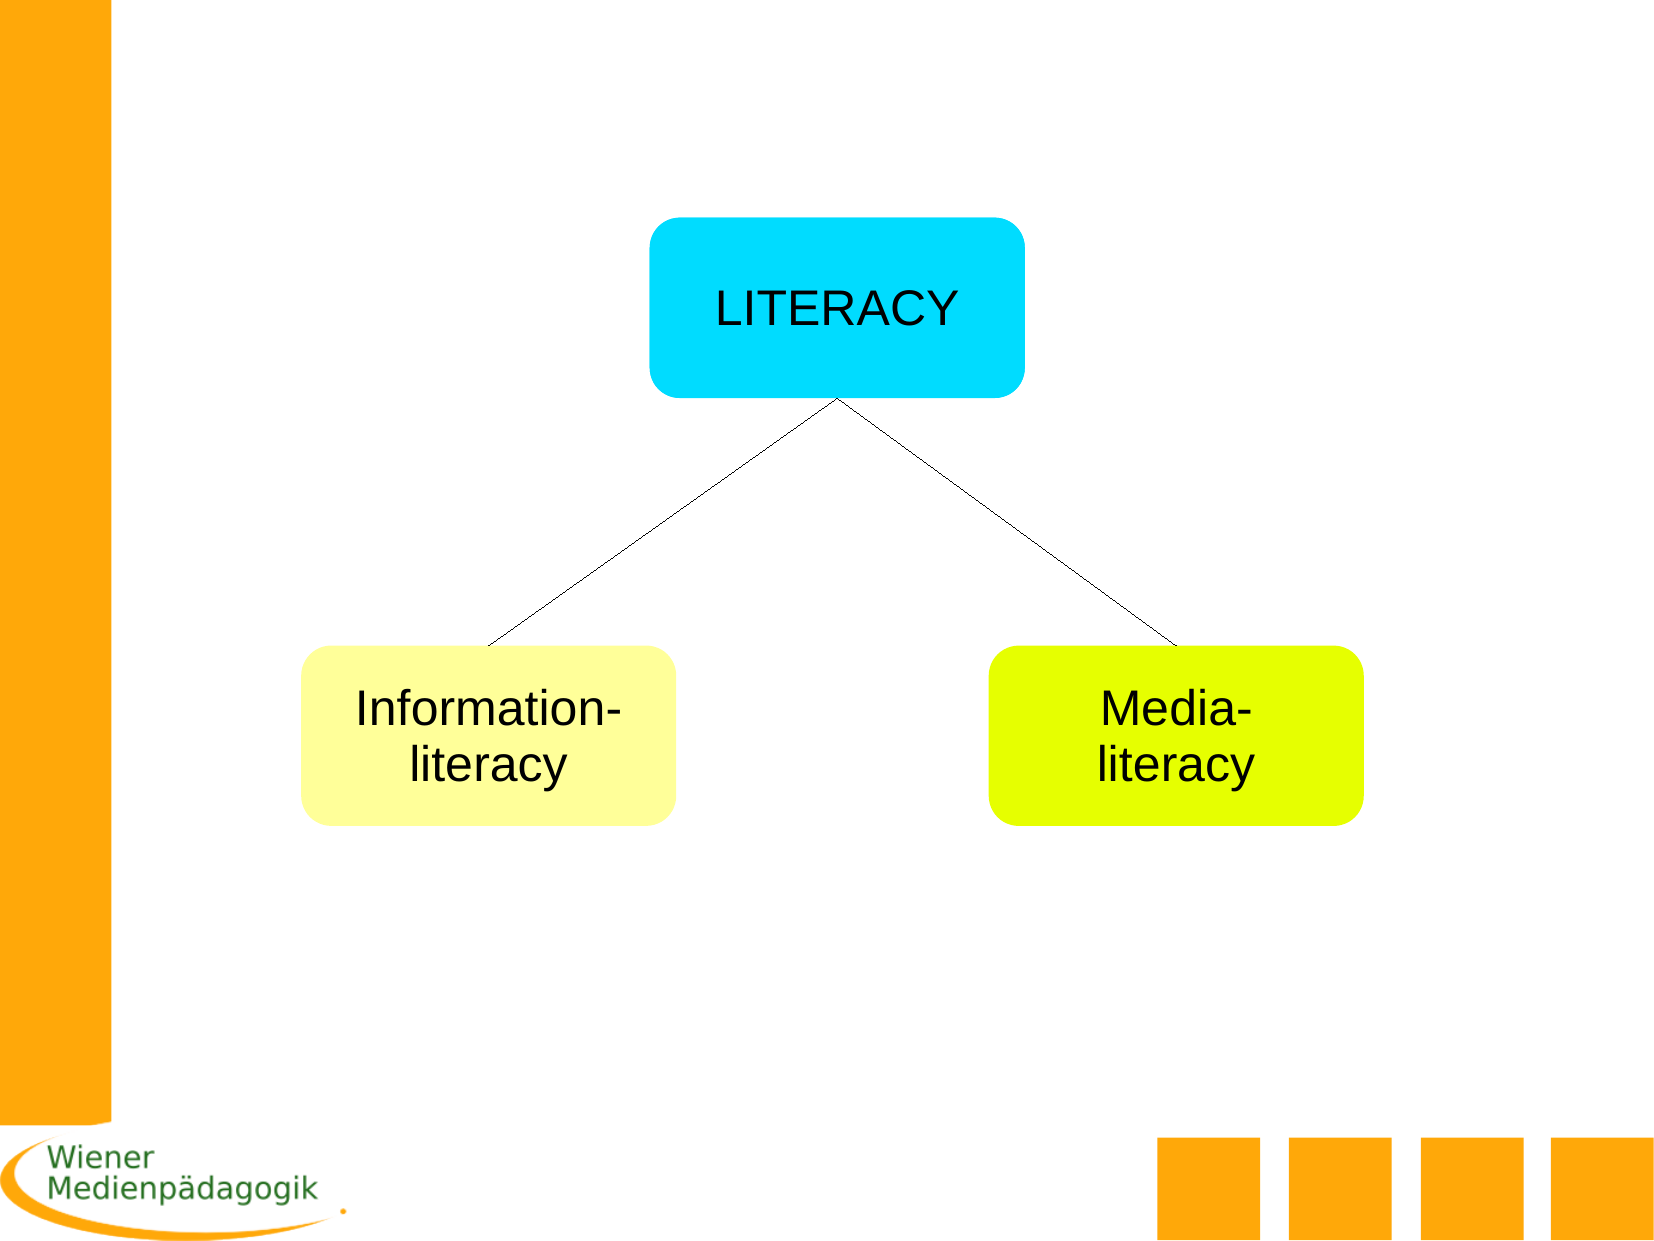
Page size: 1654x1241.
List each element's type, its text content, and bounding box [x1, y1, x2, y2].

text_box Media- literacy [988, 645, 1364, 826]
text_box LITERACY [649, 217, 1025, 399]
picture [0, 1114, 398, 1241]
text_box Information- literacy [301, 645, 677, 826]
